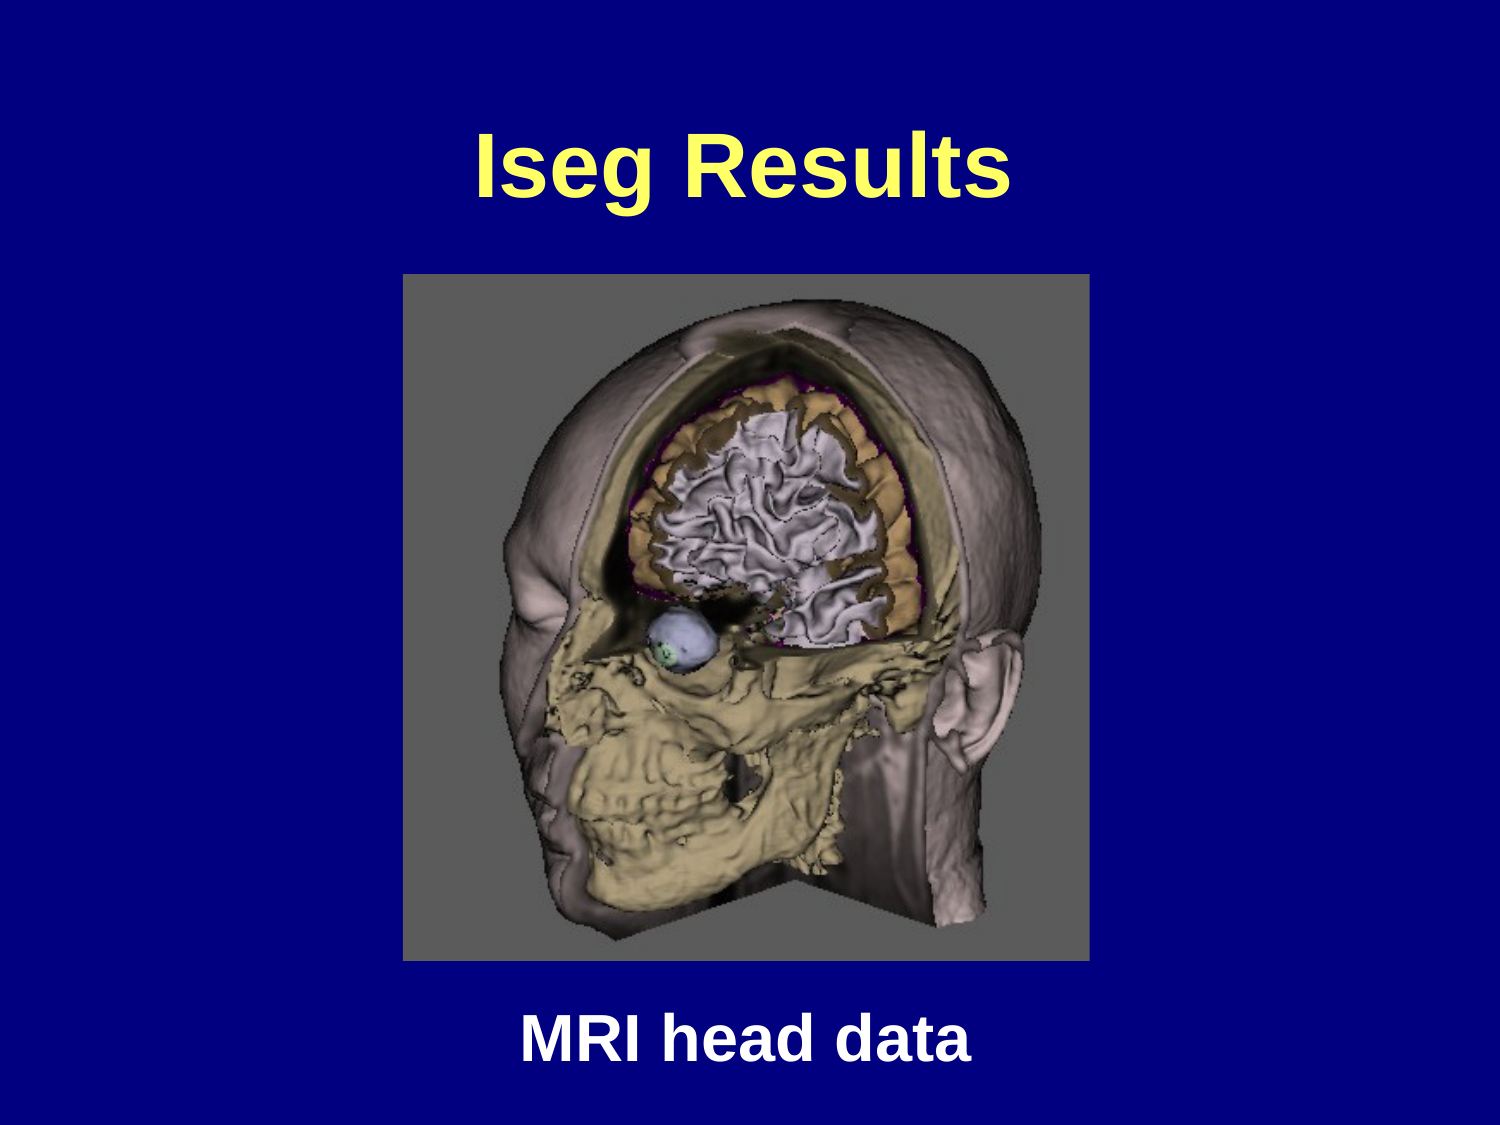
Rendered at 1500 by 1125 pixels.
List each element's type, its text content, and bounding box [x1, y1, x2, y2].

list MRI head data [504, 988, 1091, 1125]
title Iseg Results [99, 37, 1388, 225]
chart [402, 274, 1090, 961]
